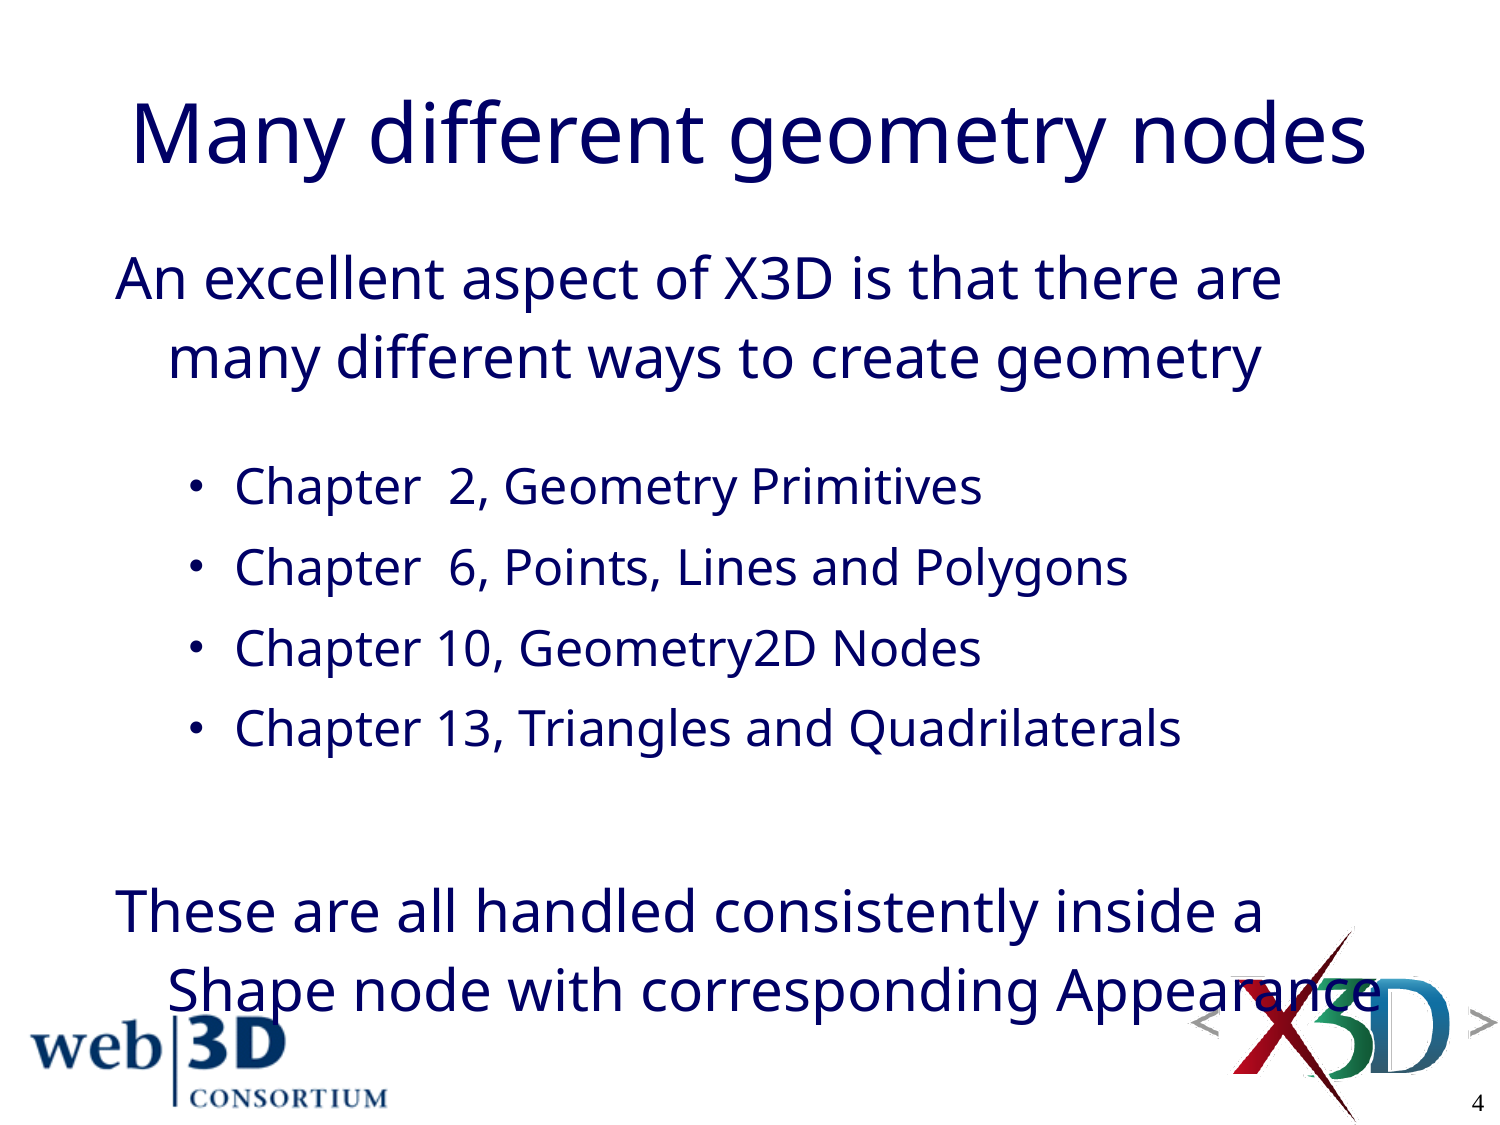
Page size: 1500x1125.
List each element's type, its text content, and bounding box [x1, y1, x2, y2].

picture [1261, 996, 1276, 1007]
picture [12, 998, 413, 1118]
title Many different geometry nodes [112, 37, 1388, 226]
picture [397, 998, 413, 1007]
picture [1205, 996, 1220, 1007]
picture [278, 998, 295, 1007]
picture [1187, 926, 1500, 1125]
list An excellent aspect of X3D is that there are many different ways to create geometry Chapter 2, Geometry Primitives Chapter 6, Points, Lines and Polygons Chapter 10, Geometry2D Nodes Chapter 13, Triangles and Quadrilaterals These are all handled consistently inside a Shape node with corresponding Appearance [112, 237, 1388, 986]
picture [1359, 986, 1375, 992]
picture [243, 998, 258, 1007]
